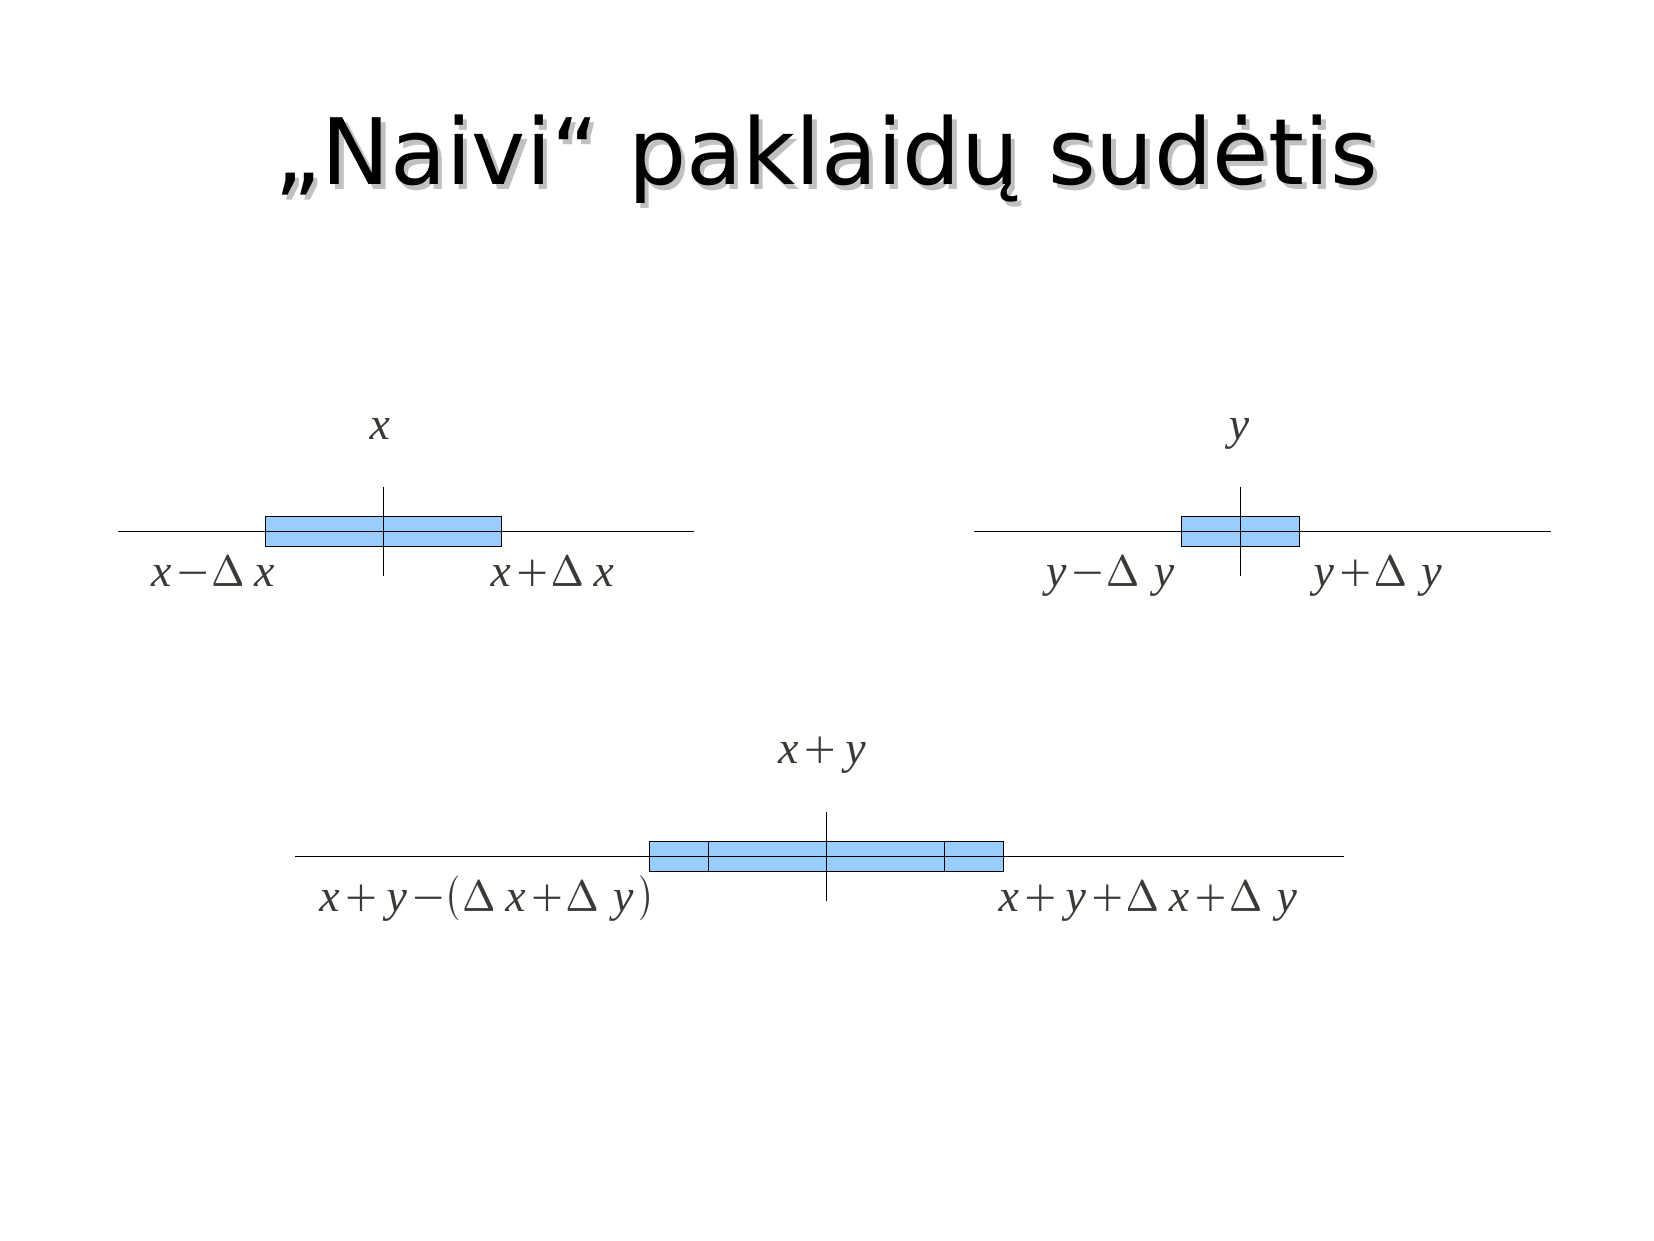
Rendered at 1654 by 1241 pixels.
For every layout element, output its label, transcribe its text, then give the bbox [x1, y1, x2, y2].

text_box [827, 841, 1004, 856]
chart [310, 871, 658, 924]
text_box [1181, 516, 1240, 531]
chart [989, 871, 1303, 922]
text_box [649, 857, 826, 872]
chart [768, 723, 872, 775]
chart [360, 398, 396, 450]
chart [1301, 546, 1447, 597]
chart [141, 546, 281, 597]
text_box [827, 857, 1004, 872]
text_box [384, 532, 502, 547]
text_box [1181, 532, 1240, 547]
text_box [384, 516, 502, 531]
text_box [1241, 532, 1300, 547]
chart [481, 546, 621, 597]
chart [1033, 546, 1180, 597]
text_box [1241, 516, 1300, 531]
text_box [265, 532, 383, 547]
chart [1216, 398, 1255, 450]
text_box [265, 516, 383, 531]
title „Naivi“ paklaidų sudėtis [82, 56, 1571, 250]
text_box [649, 841, 826, 856]
